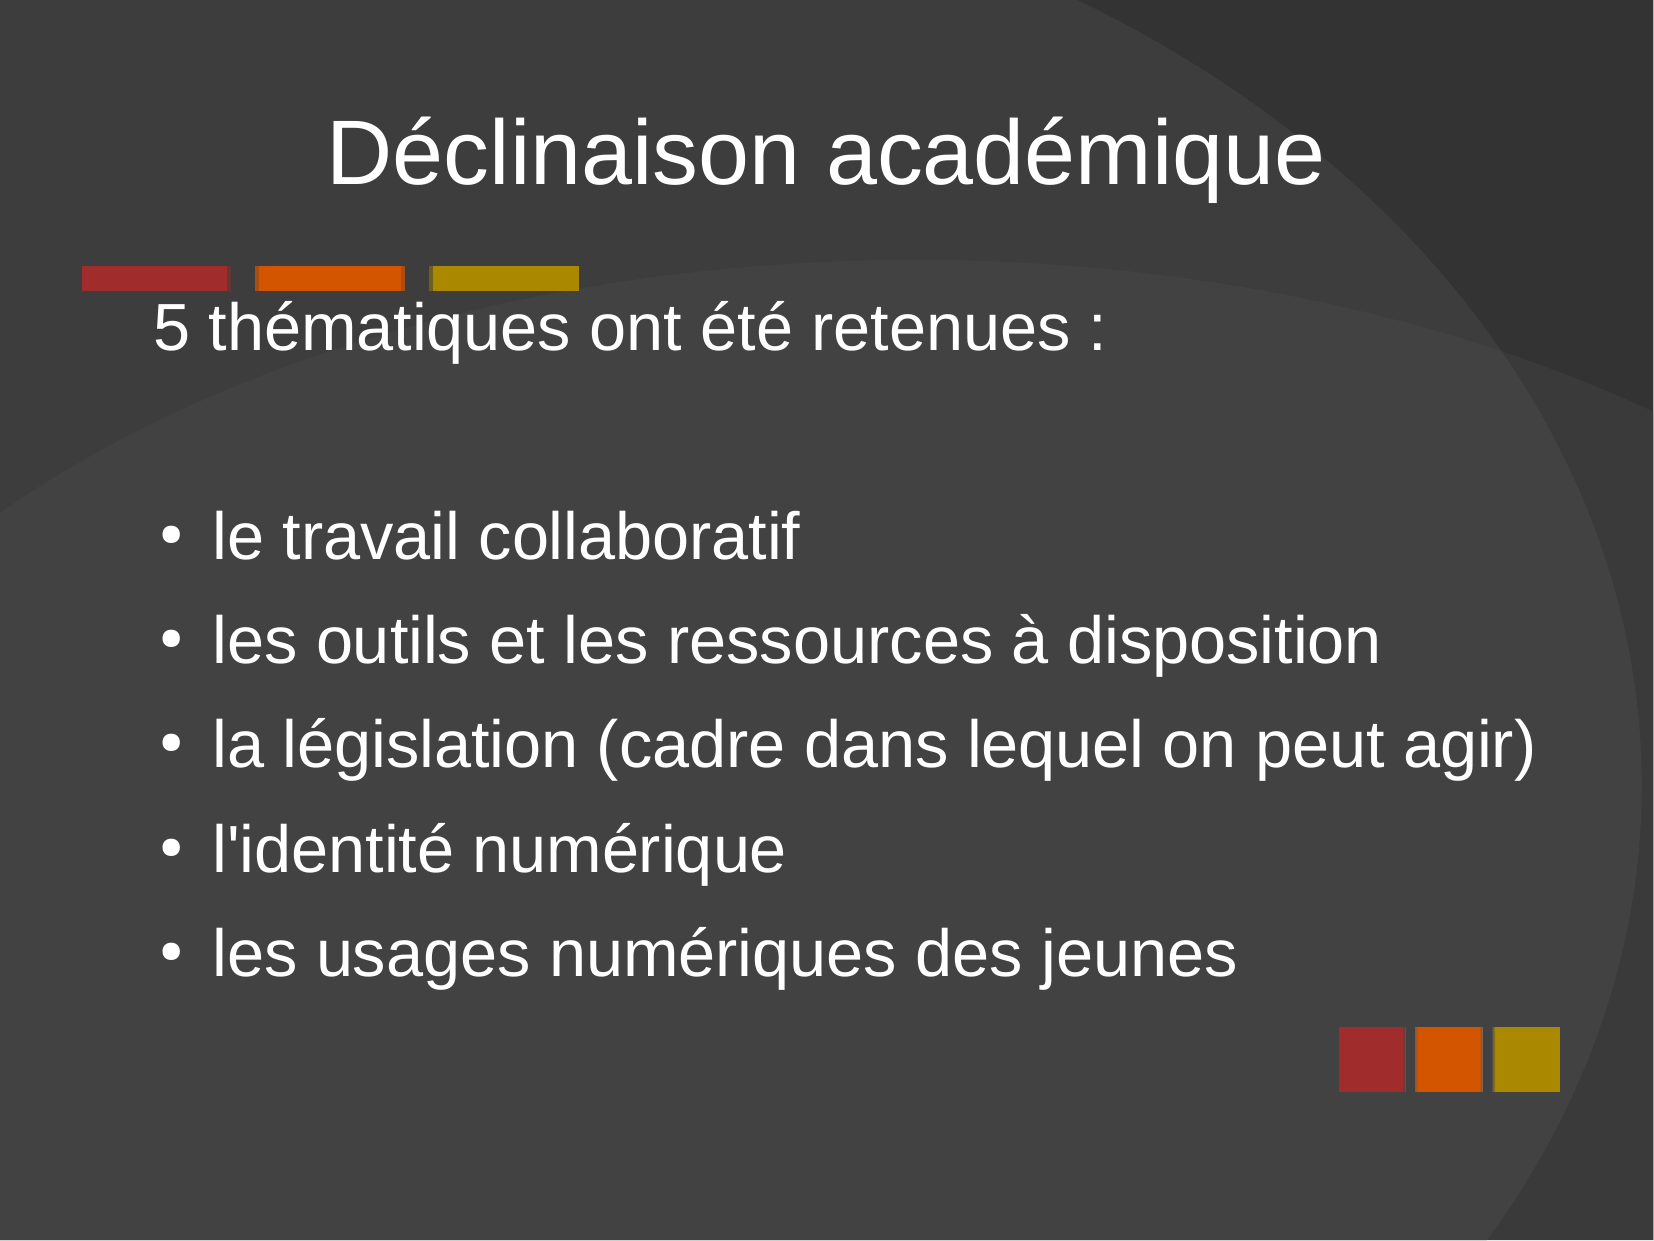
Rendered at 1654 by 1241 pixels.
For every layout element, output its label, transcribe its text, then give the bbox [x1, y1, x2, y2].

picture [1339, 1027, 1560, 1092]
picture [82, 266, 579, 290]
list 5 thématiques ont été retenues : le travail collaboratif les outils et les ressources à disposition la législation (cadre dans lequel on peut agir) l'identité numérique les usages numériques des jeunes [82, 290, 1571, 1010]
title Déclinaison académique [82, 49, 1571, 257]
